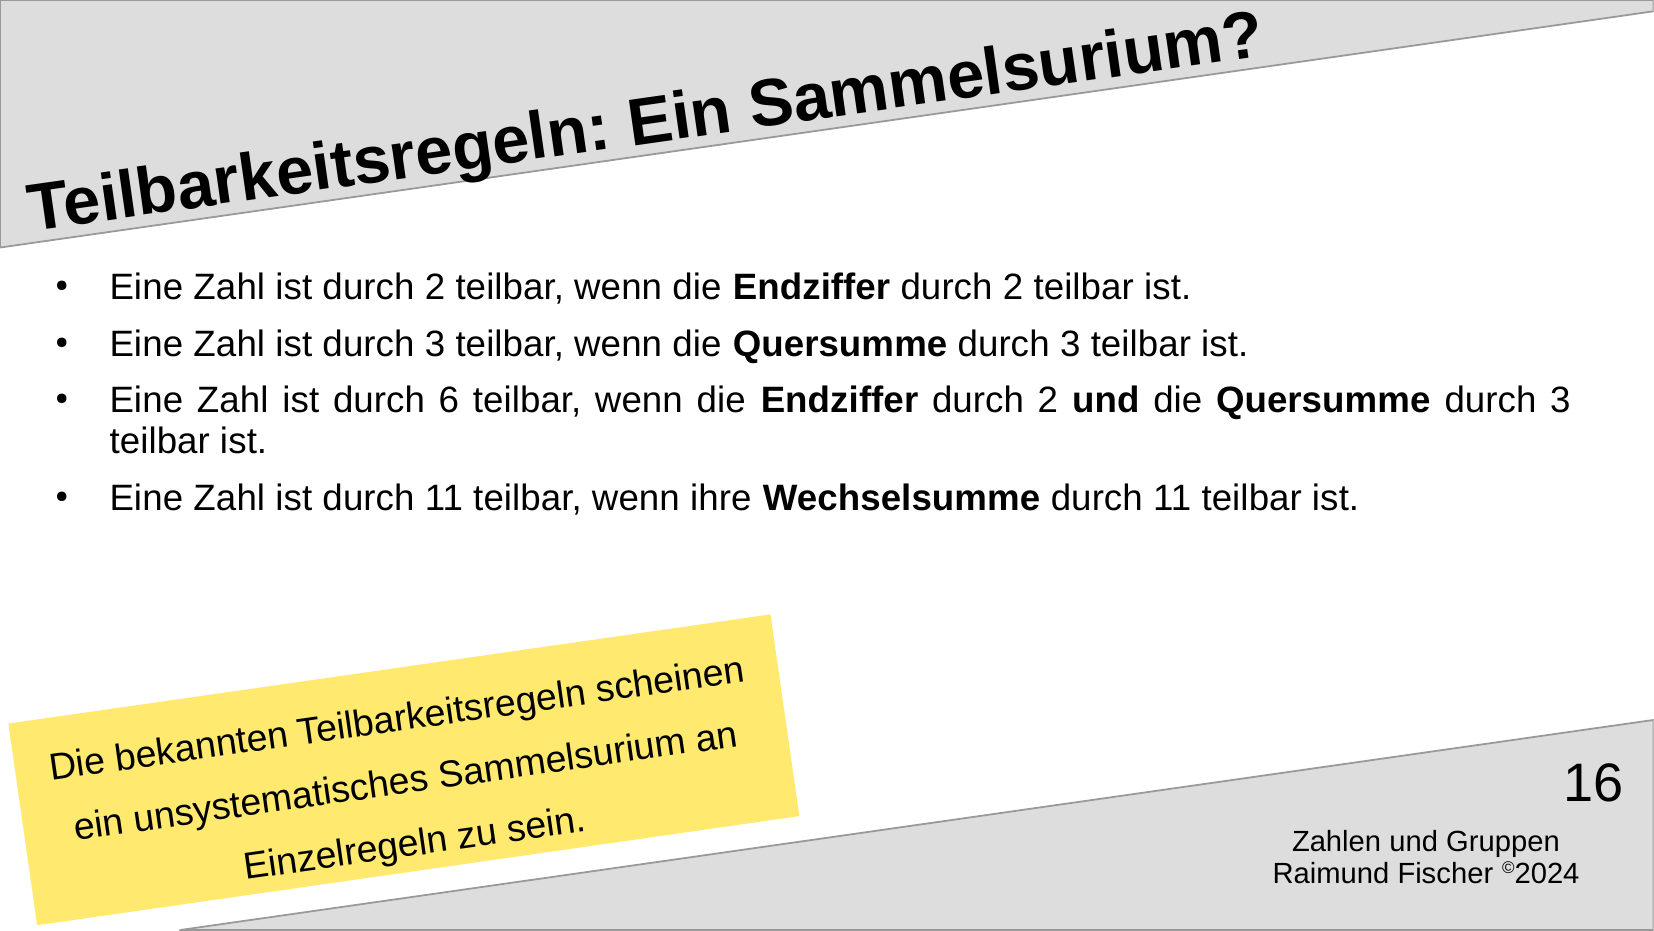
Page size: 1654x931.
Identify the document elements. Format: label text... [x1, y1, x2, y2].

list Eine Zahl ist durch 2 teilbar, wenn die Endziffer durch 2 teilbar ist. Eine Zahl ist durch 3 teilbar, wenn die Quersumme durch 3 teilbar ist. Eine Zahl ist durch 6 teilbar, wenn die Endziffer durch 2 und die Quersumme durch 3 teilbar ist. Eine Zahl ist durch 11 teilbar, wenn ihre Wechselsumme durch 11 teilbar ist. [47, 266, 1571, 520]
text_box Die bekannten Teilbarkeitsregeln scheinen ein unsystematisches Sammelsurium an Einzelregeln zu sein. [8, 614, 800, 926]
title Teilbarkeitsregeln: Ein Sammelsurium? [16, 0, 1501, 286]
